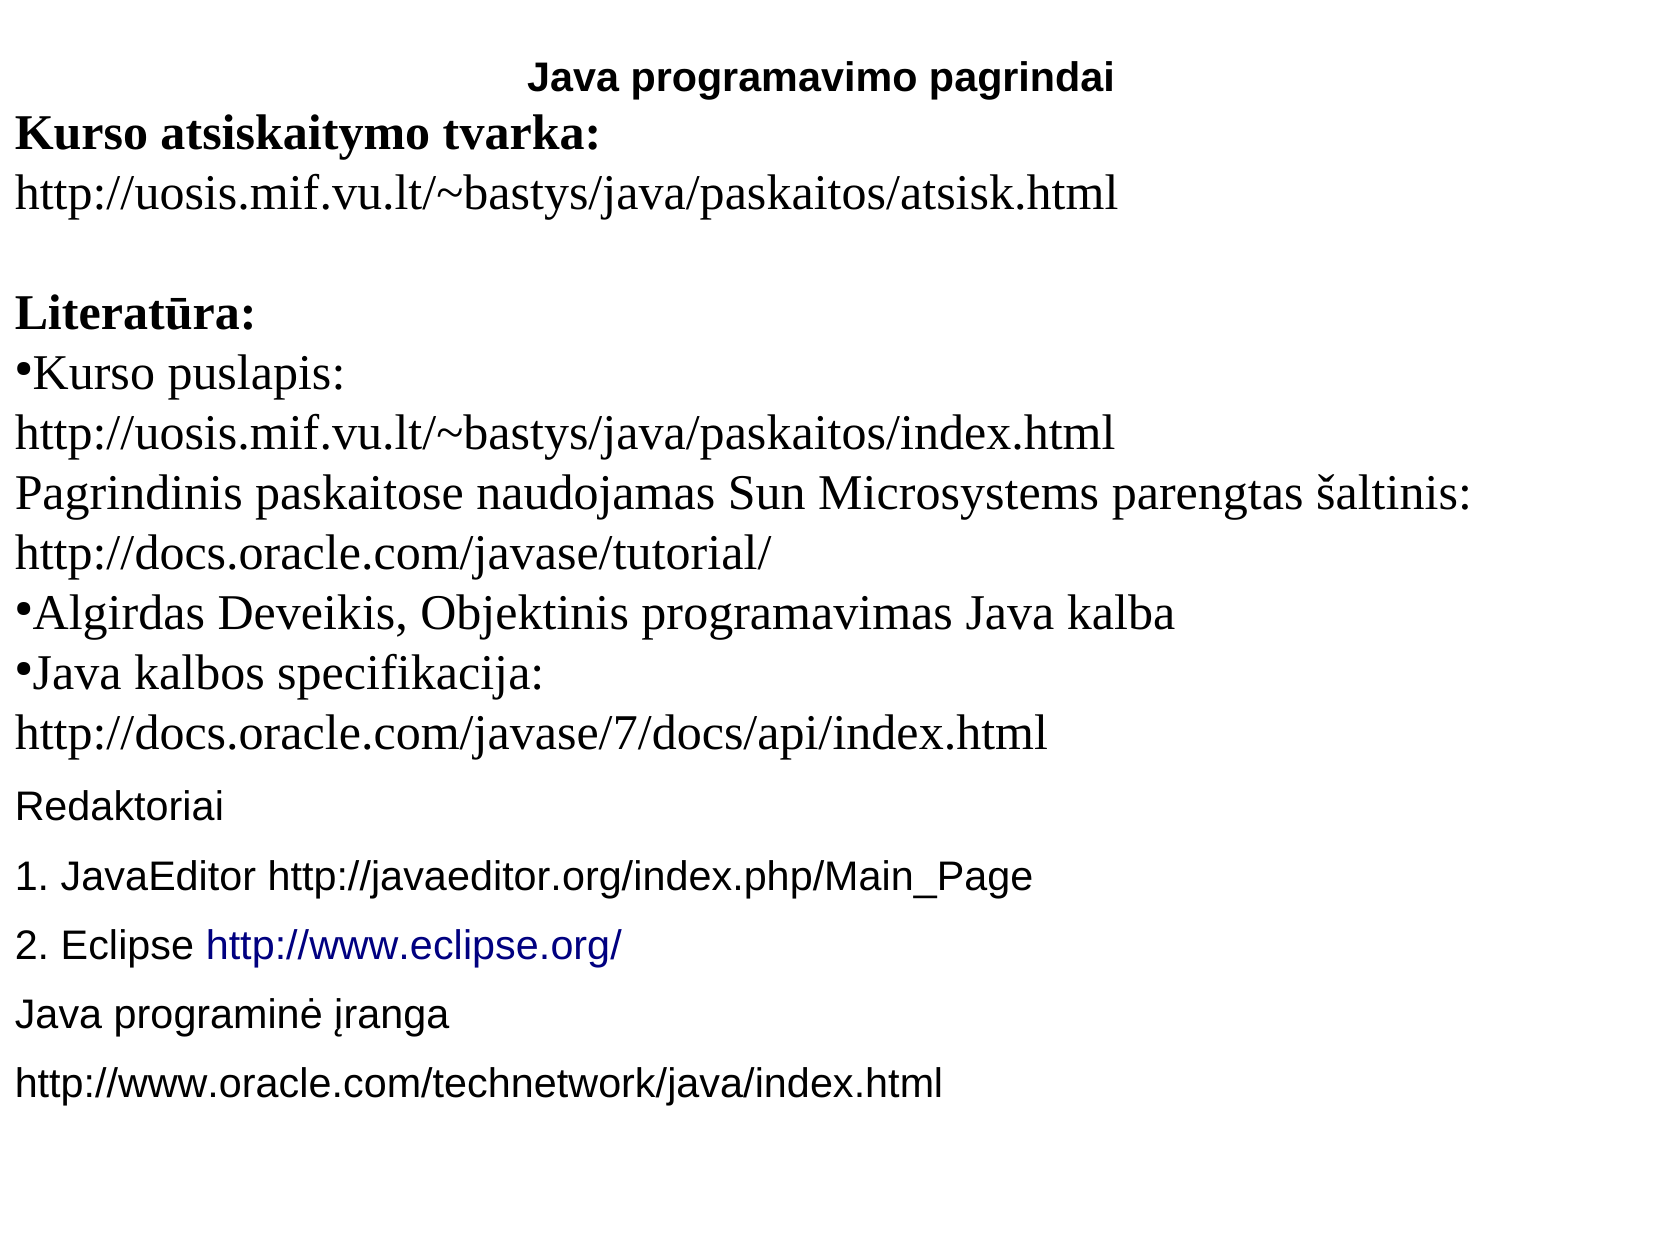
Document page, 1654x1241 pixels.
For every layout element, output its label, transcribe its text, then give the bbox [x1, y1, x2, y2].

text_box Java programavimo pagrindai Kurso atsiskaitymo tvarka: http://uosis.mif.vu.lt/~bastys/java/paskaitos/atsisk.html Literatūra: Kurso puslapis: http://uosis.mif.vu.lt/~bastys/java/paskaitos/index.html Pagrindinis paskaitose naudojamas Sun Microsystems parengtas šaltinis: http://docs.oracle.com/javase/tutorial/ Algirdas Deveikis, Objektinis programavimas Java kalba Java kalbos specifikacija: http://docs.oracle.com/javase/7/docs/api/index.html Redaktoriai 1. JavaEditor http://javaeditor.org/index.php/Main_Page 2. Eclipse http://www.eclipse.org/ Java programinė įranga http://www.oracle.com/technetwork/java/index.html [0, 0, 1654, 1114]
